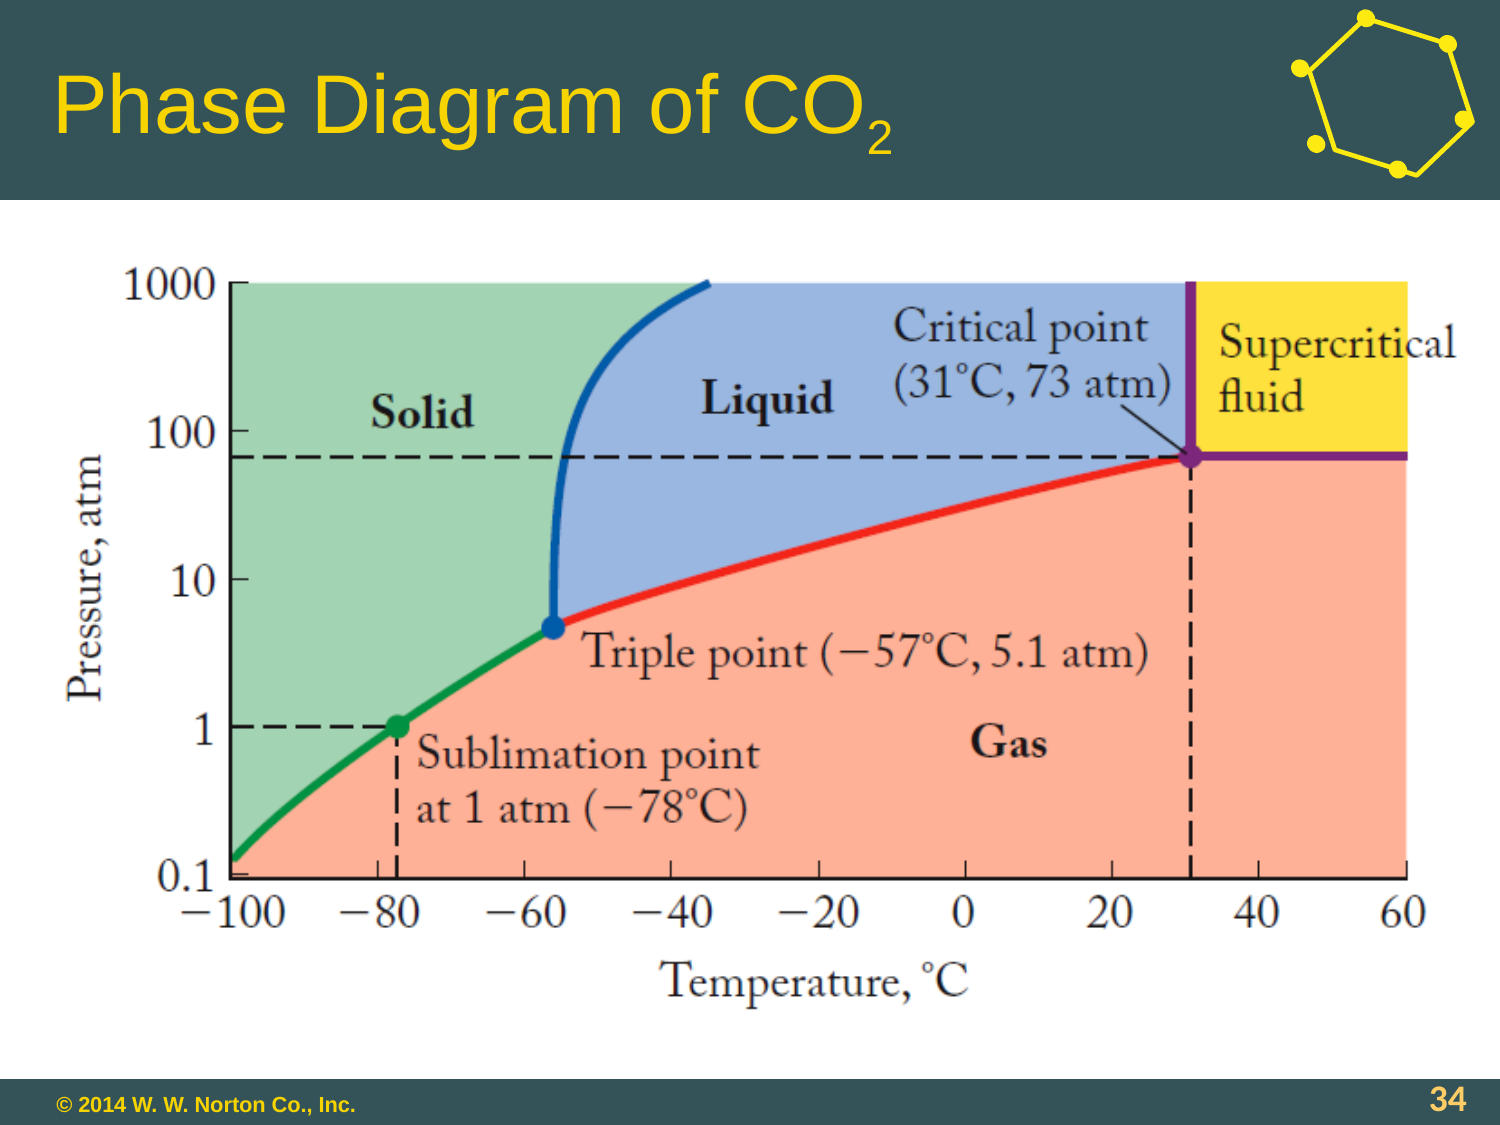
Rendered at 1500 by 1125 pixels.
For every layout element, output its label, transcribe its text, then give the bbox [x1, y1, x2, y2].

slide_number <number> [1412, 1074, 1482, 1119]
title Phase Diagram of CO2 [37, 19, 1118, 195]
picture [50, 262, 1466, 1013]
